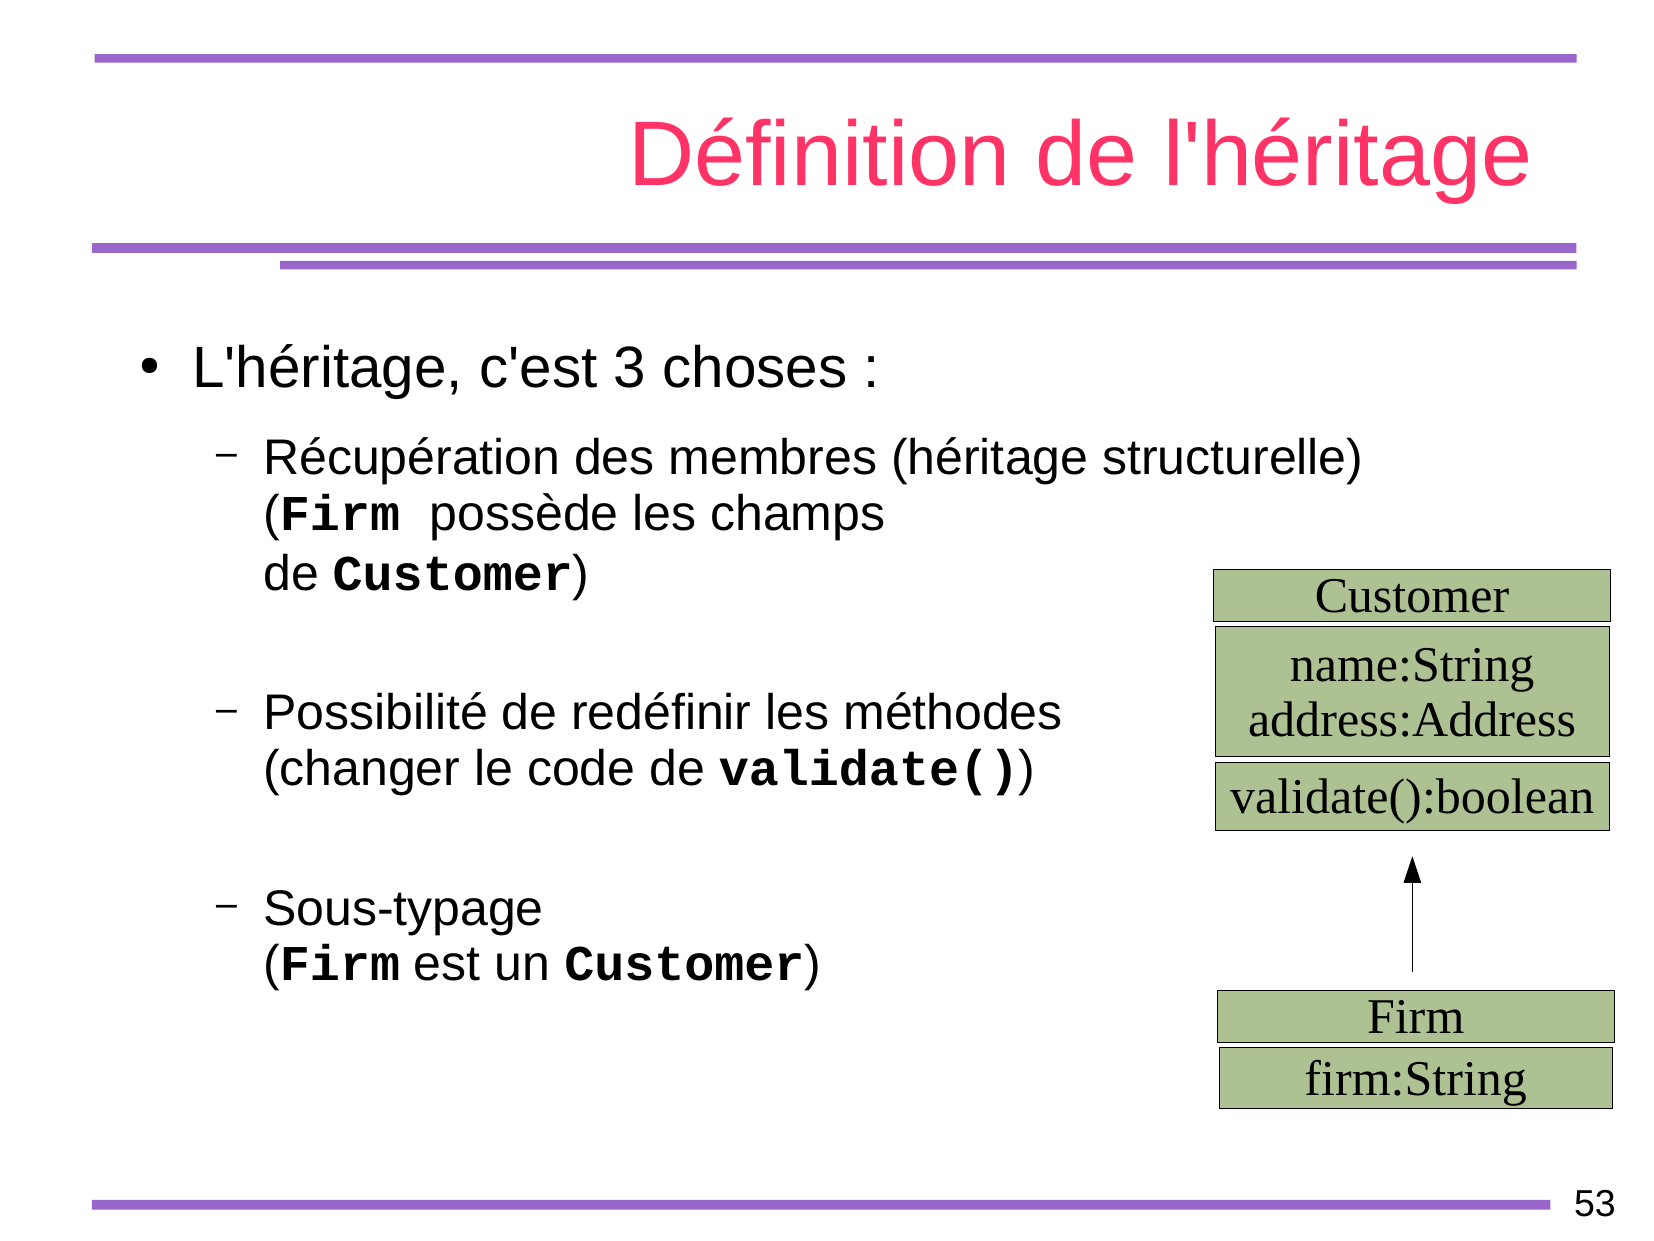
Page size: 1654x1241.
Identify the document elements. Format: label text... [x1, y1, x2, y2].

text_box Firm [1217, 990, 1615, 1043]
list L'héritage, c'est 3 choses : Récupération des membres (héritage structurelle) (Firm possède les champs de Customer) Possibilité de redéfinir les méthodes (changer le code de validate()) Sous-typage (Firm est un Customer) [121, 334, 1534, 1219]
text_box Customer [1213, 569, 1611, 622]
text_box name:String address:Address [1215, 626, 1610, 757]
title Définition de l'héritage [121, 49, 1534, 257]
text_box validate():boolean [1215, 762, 1610, 831]
text_box firm:String [1219, 1047, 1613, 1109]
